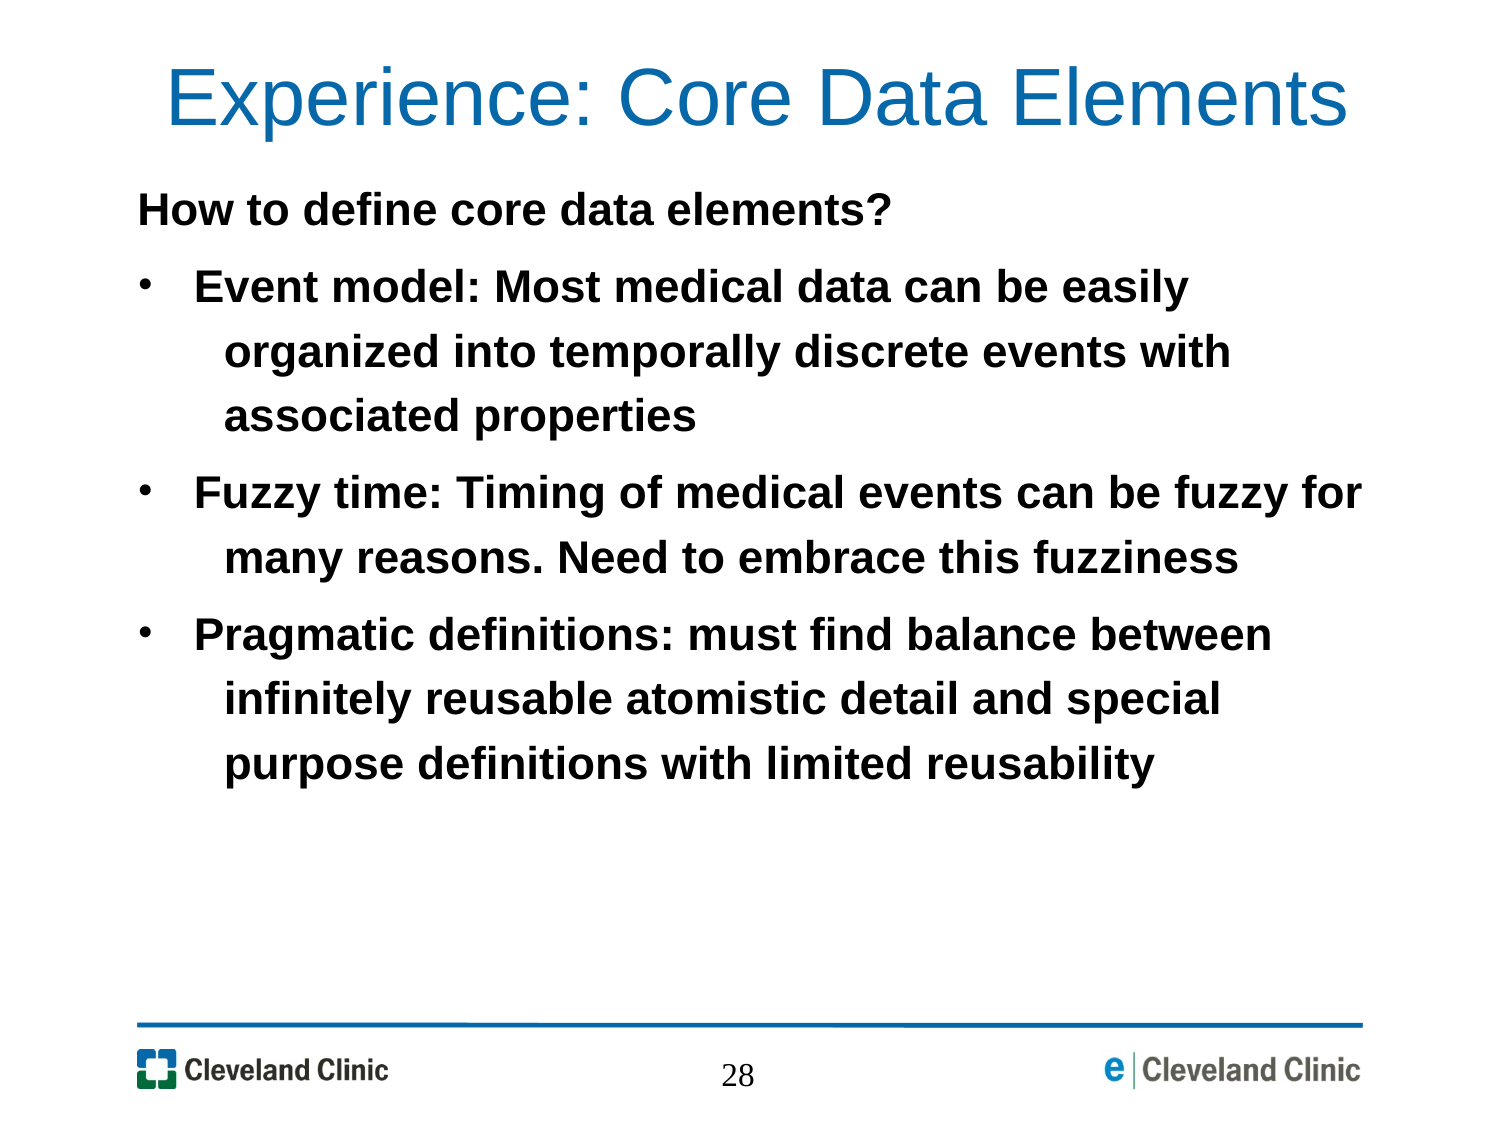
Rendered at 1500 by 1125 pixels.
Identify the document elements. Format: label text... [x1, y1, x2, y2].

title Experience: Core Data Elements [0, 0, 1500, 150]
list How to define core data elements? Event model: Most medical data can be easily organized into temporally discrete events with associated properties Fuzzy time: Timing of medical events can be fuzzy for many reasons. Need to embrace this fuzziness Pragmatic definitions: must find balance between infinitely reusable atomistic detail and special purpose definitions with limited reusability [115, 162, 1391, 1125]
